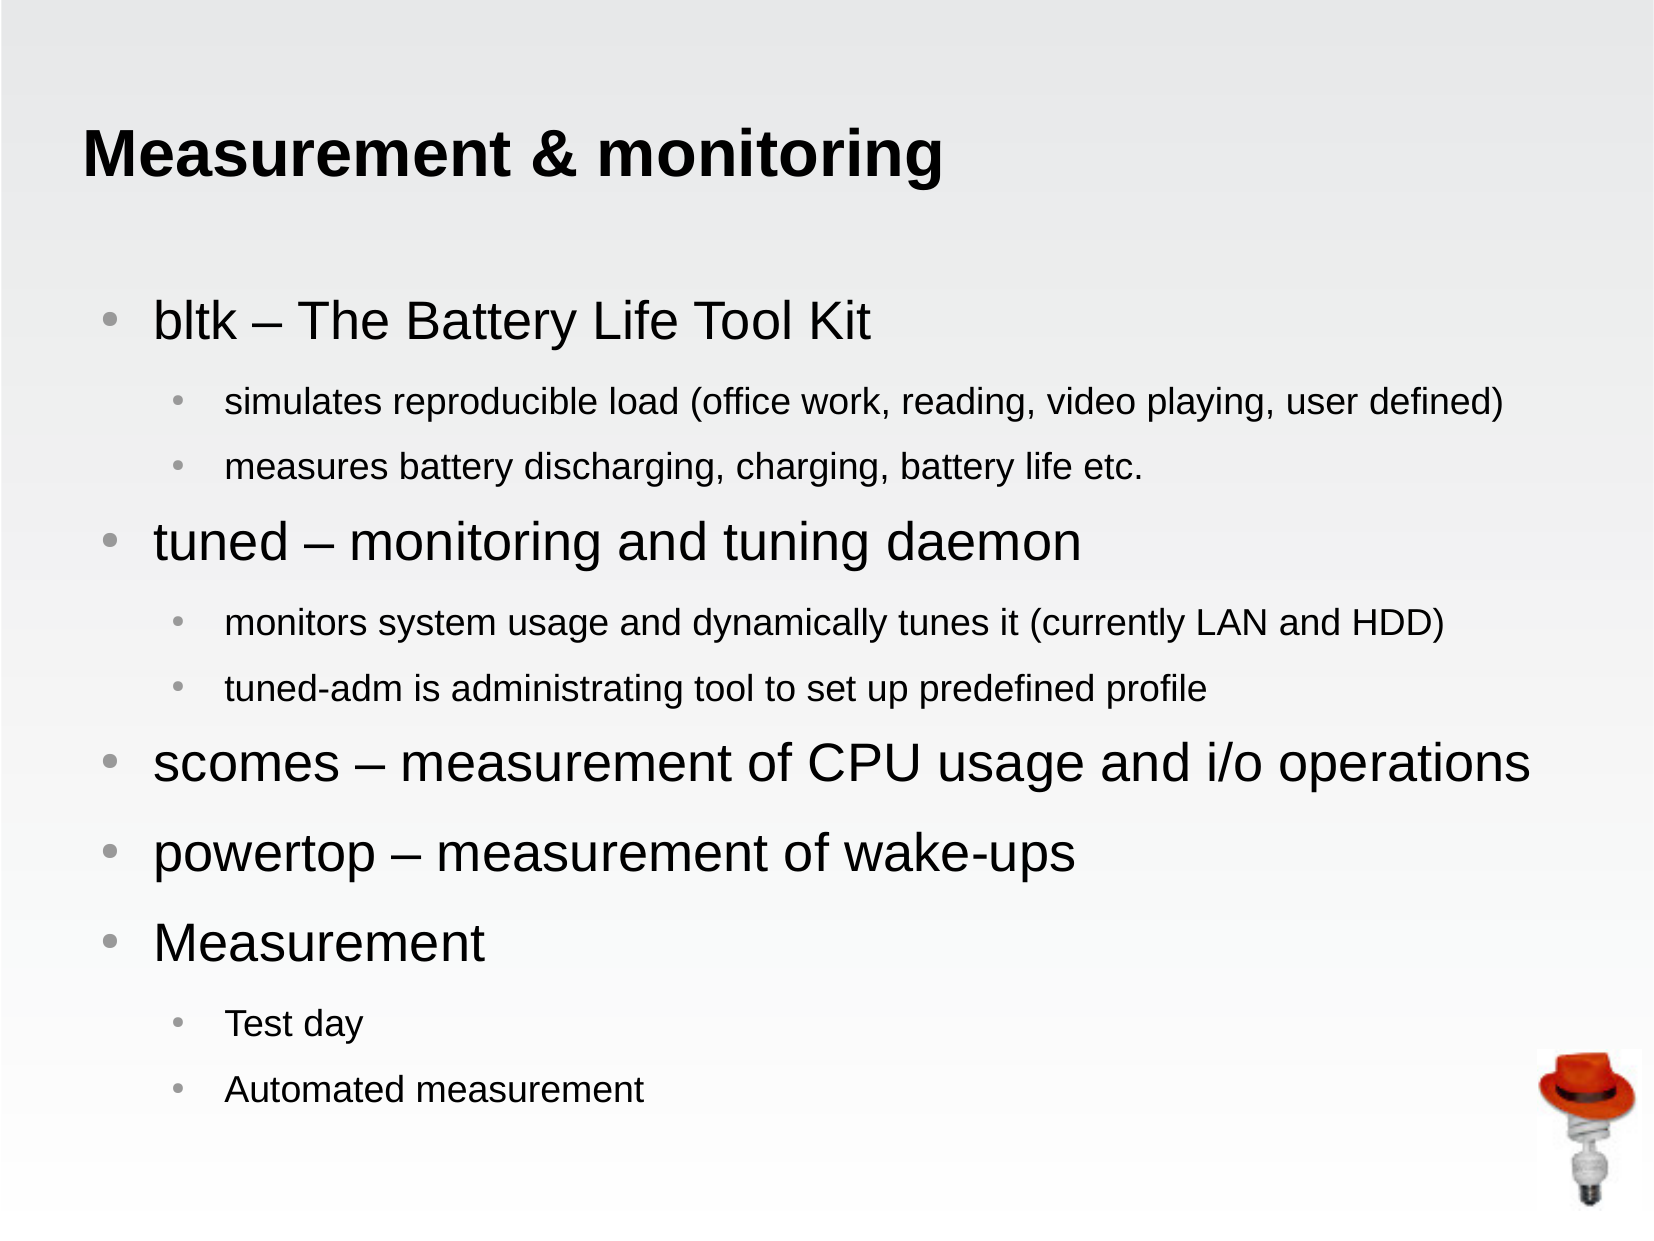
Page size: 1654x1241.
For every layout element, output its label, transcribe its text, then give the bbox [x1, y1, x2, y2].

title Measurement & monitoring [82, 56, 1571, 250]
list bltk – The Battery Life Tool Kit simulates reproducible load (office work, reading, video playing, user defined) measures battery discharging, charging, battery life etc. tuned – monitoring and tuning daemon monitors system usage and dynamically tunes it (currently LAN and HDD) tuned-adm is administrating tool to set up predefined profile scomes – measurement of CPU usage and i/o operations powertop – measurement of wake-ups Measurement Test day Automated measurement [82, 290, 1571, 1111]
picture [1, 0, 1654, 1241]
